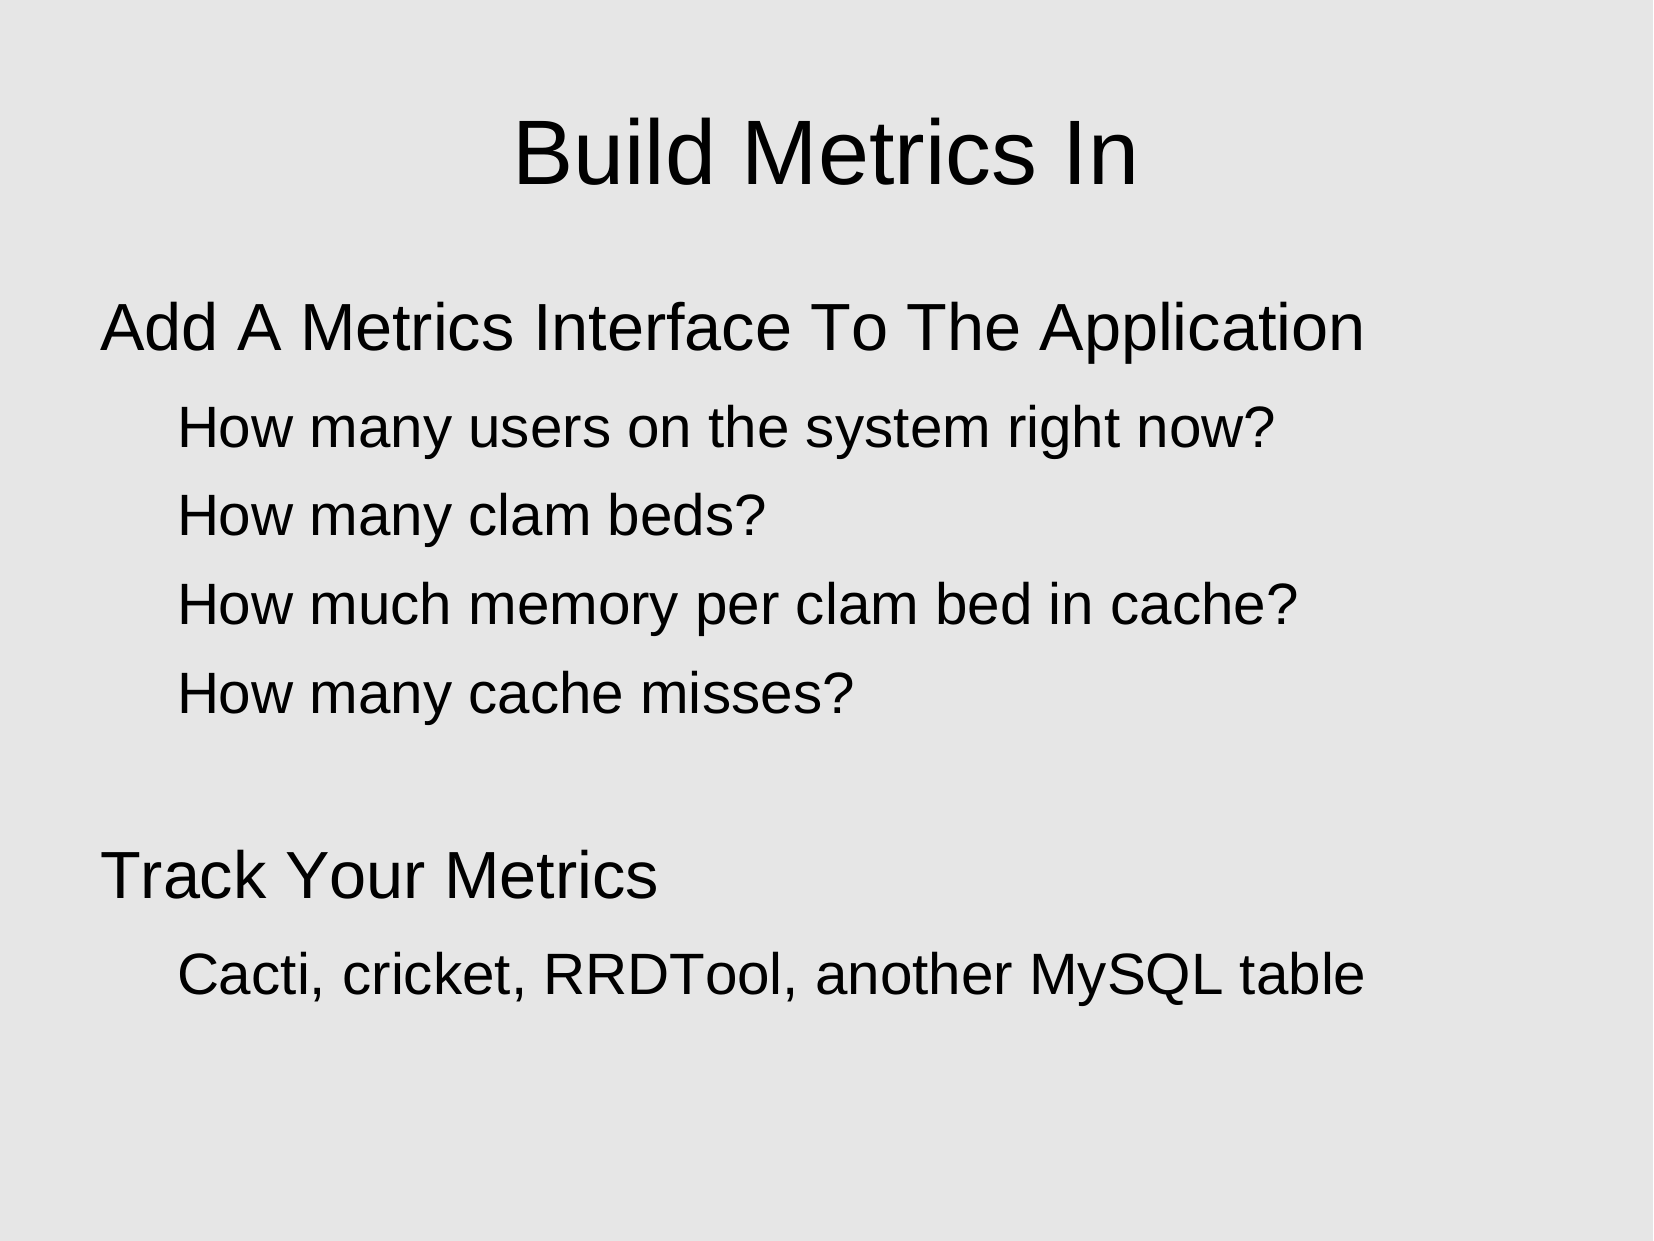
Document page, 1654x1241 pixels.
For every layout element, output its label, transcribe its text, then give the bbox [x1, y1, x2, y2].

title Build Metrics In [82, 49, 1571, 257]
list Add A Metrics Interface To The Application How many users on the system right now? How many clam beds? How much memory per clam bed in cache? How many cache misses? Track Your Metrics Cacti, cricket, RRDTool, another MySQL table [82, 290, 1571, 1109]
